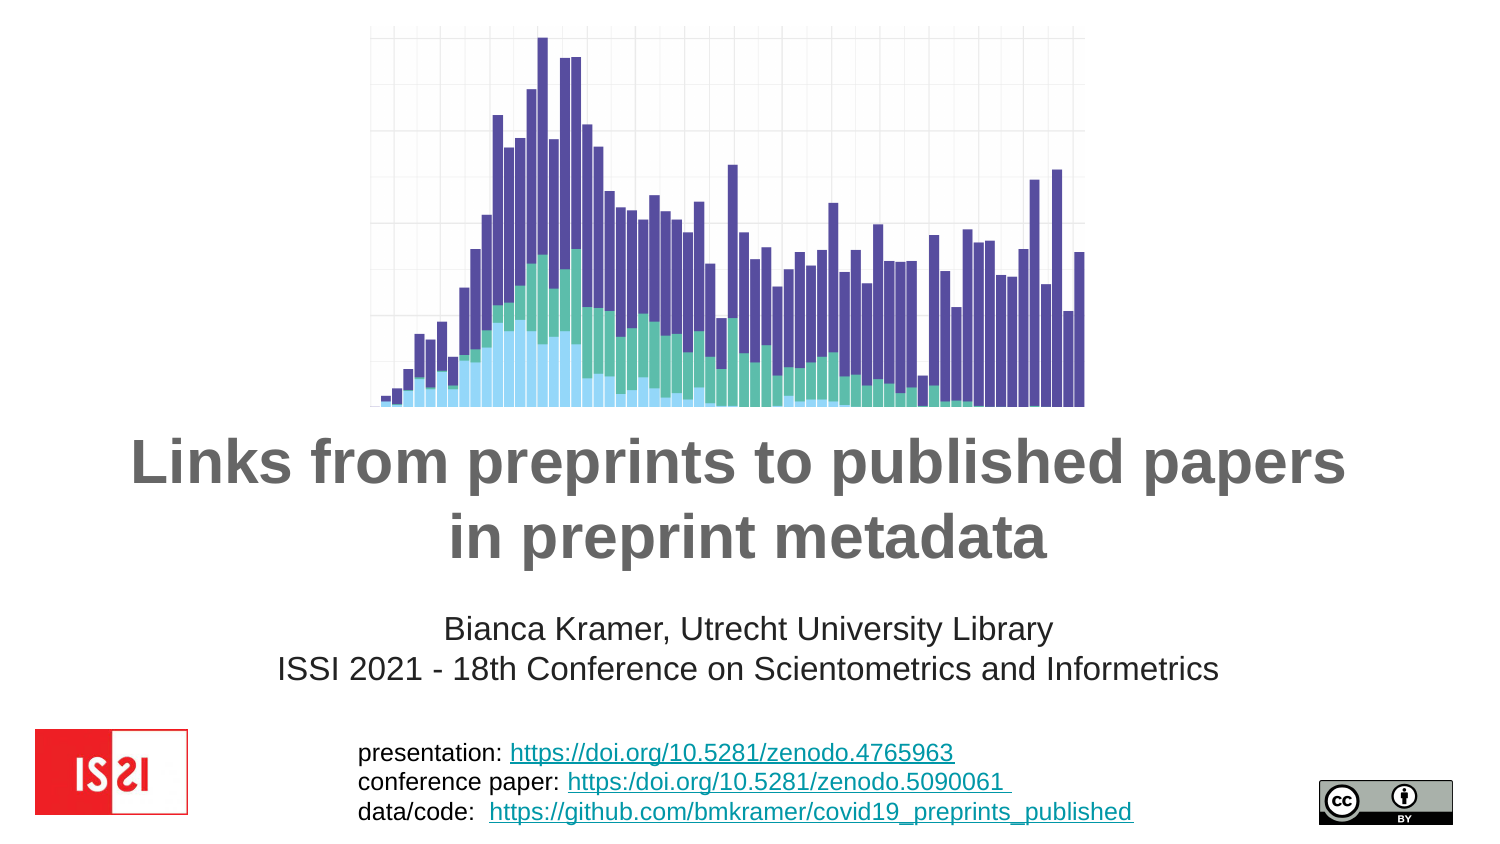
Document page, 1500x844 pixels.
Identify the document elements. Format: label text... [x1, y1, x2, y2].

picture [370, 26, 1085, 407]
text_box Links from preprints to published papers in preprint metadata [48, 406, 1449, 527]
picture [35, 729, 188, 815]
picture [1319, 780, 1453, 826]
text_box Bianca Kramer, Utrecht University Library ISSI 2021 - 18th Conference on Scientometrics and Informetrics [196, 592, 1302, 677]
text_box presentation: https://doi.org/10.5281/zenodo.4765963 conference paper: https:/doi.org/10.5281/zenodo.5090061 data/code: https://github.com/bmkramer/covid19_preprints_published [342, 721, 1210, 782]
